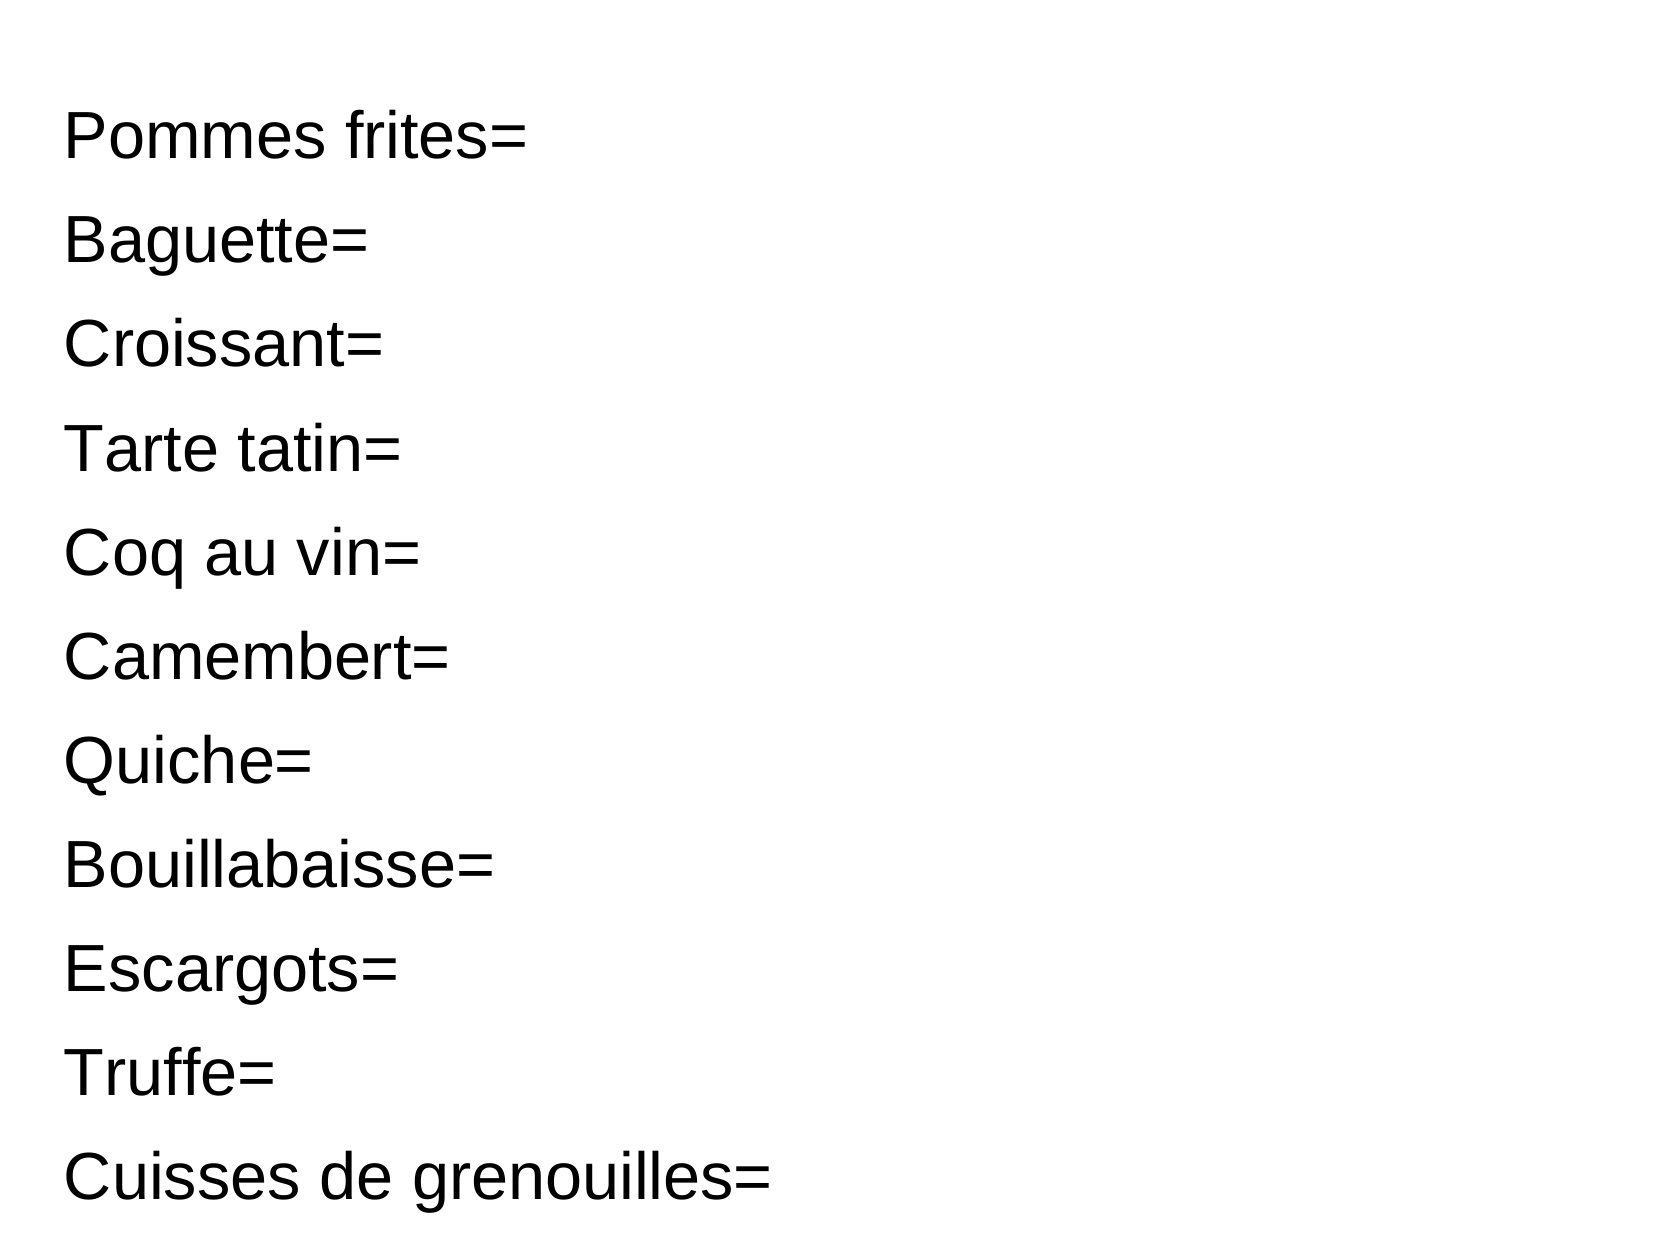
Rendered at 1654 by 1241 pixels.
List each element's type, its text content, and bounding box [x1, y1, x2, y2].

list Pommes frites= Baguette= Croissant= Tarte tatin= Coq au vin= Camembert= Quiche= Bouillabaisse= Escargots= Truffe= Cuisses de grenouilles= [63, 94, 1548, 1241]
